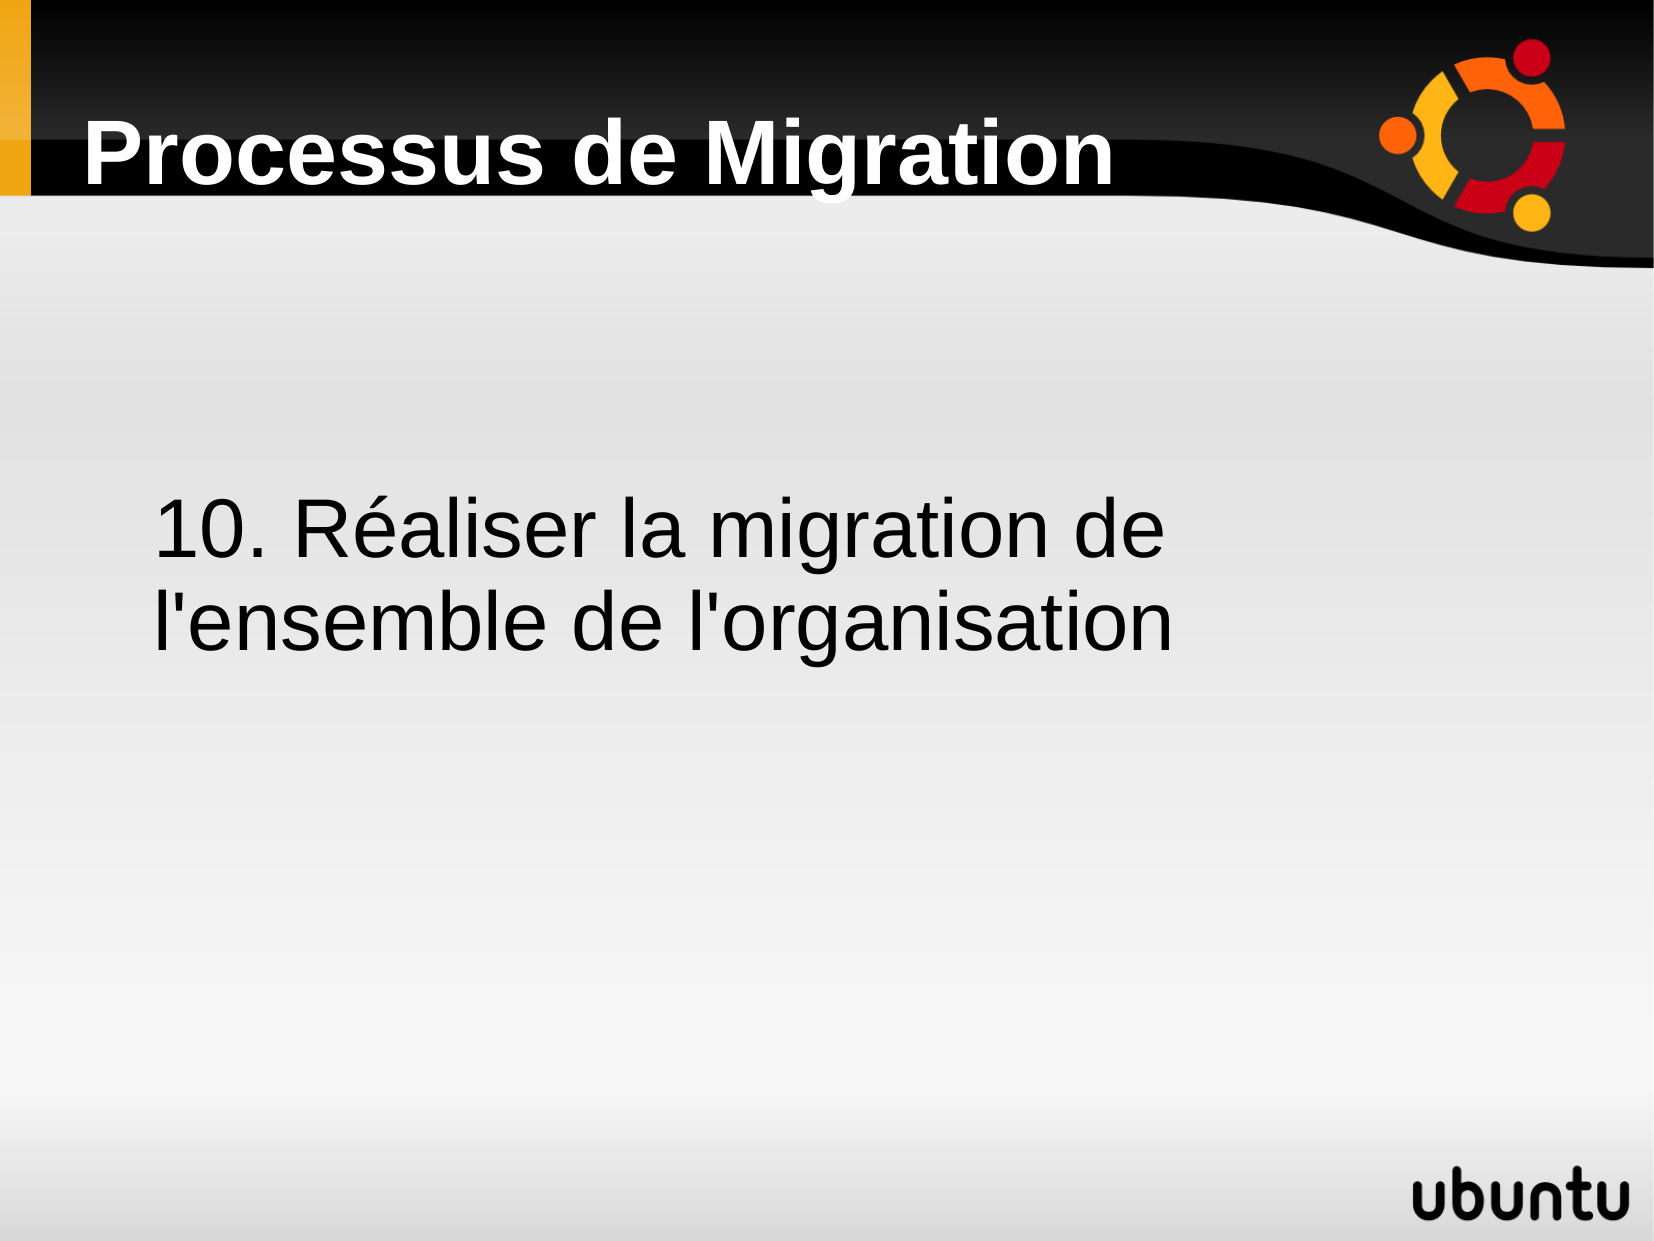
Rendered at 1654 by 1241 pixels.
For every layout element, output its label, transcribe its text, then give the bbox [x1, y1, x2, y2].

text_box 10. Réaliser la migration de l'ensemble de l'organisation [153, 471, 1447, 679]
title Processus de Migration [82, 49, 1571, 257]
picture [0, 0, 1654, 1241]
